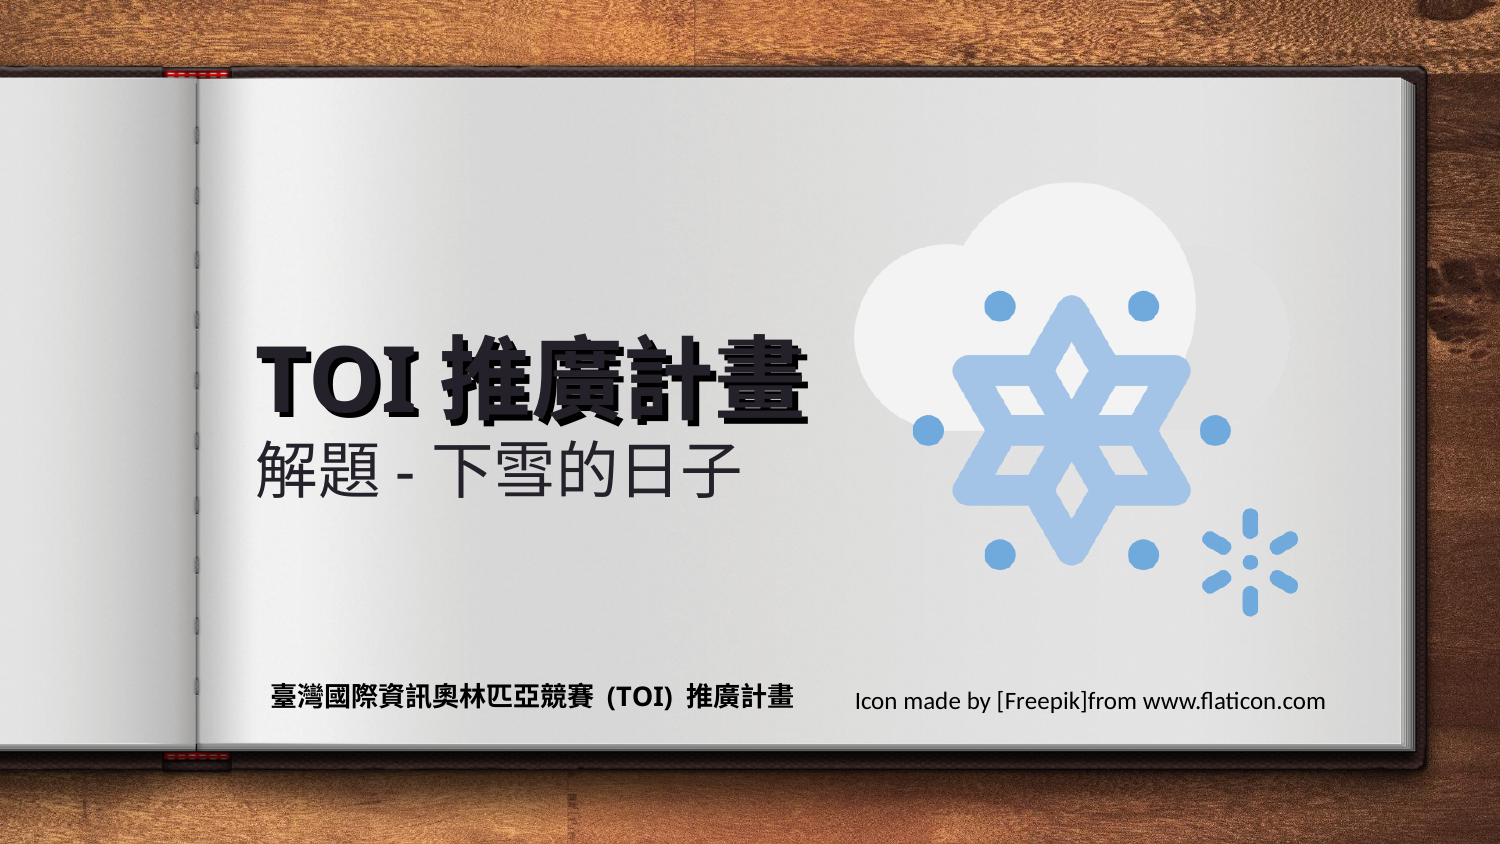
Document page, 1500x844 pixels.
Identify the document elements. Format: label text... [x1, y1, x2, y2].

text_box Icon made by [Freepik]from www.flaticon.com [840, 677, 1364, 722]
picture [854, 177, 1298, 621]
title TOI推廣計畫 解題-下雪的日子 [240, 262, 854, 565]
